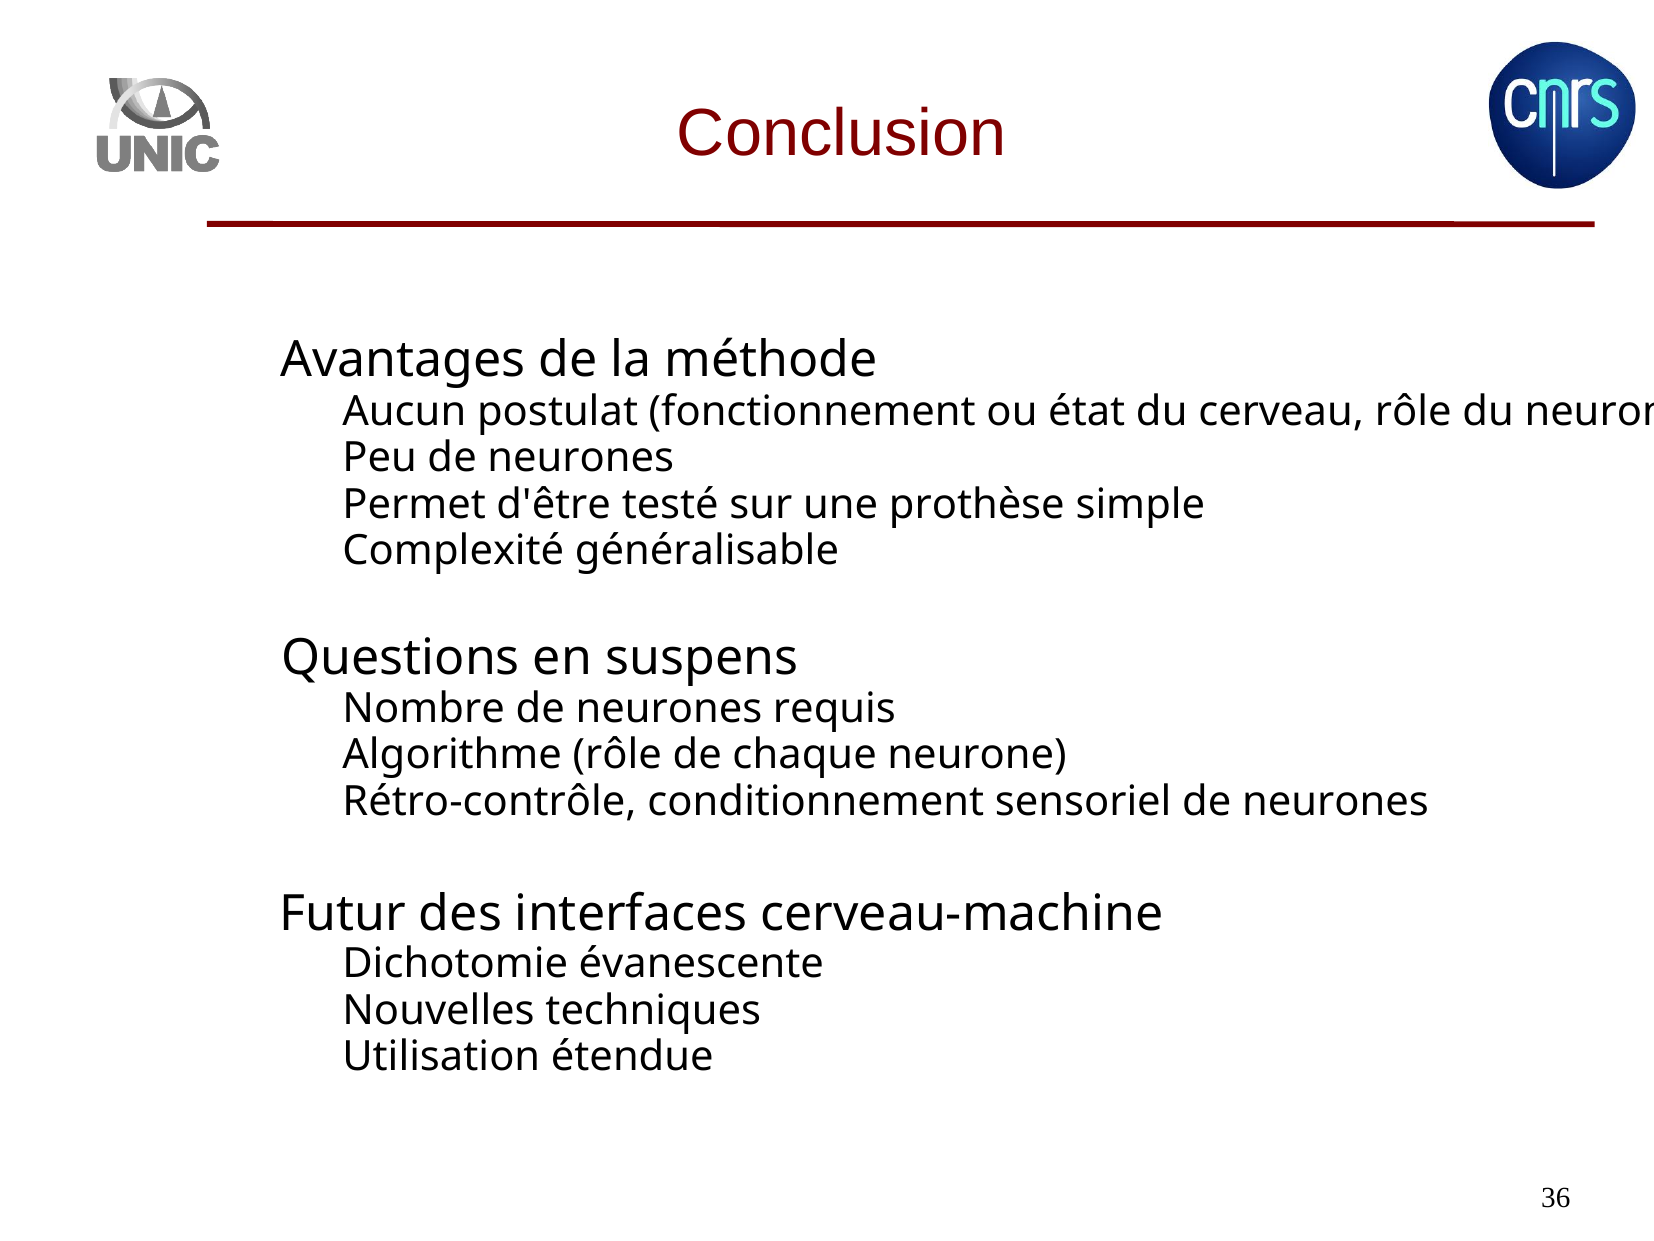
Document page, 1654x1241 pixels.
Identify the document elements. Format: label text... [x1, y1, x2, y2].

text_box <numéro> [1185, 1180, 1571, 1215]
picture [89, 65, 226, 187]
text_box Avantages de la méthode Aucun postulat (fonctionnement ou état du cerveau, rôle du neurone) Peu de neurones Permet d'être testé sur une prothèse simple Complexité généralisable Questions en suspens Nombre de neurones requis Algorithme (rôle de chaque neurone) Rétro-contrôle, conditionnement sensoriel de neurones Futur des interfaces cerveau-machine Dichotomie évanescente Nouvelles techniques Utilisation étendue [253, 324, 1536, 1088]
text_box Conclusion [206, 88, 1477, 207]
picture [1488, 41, 1636, 189]
